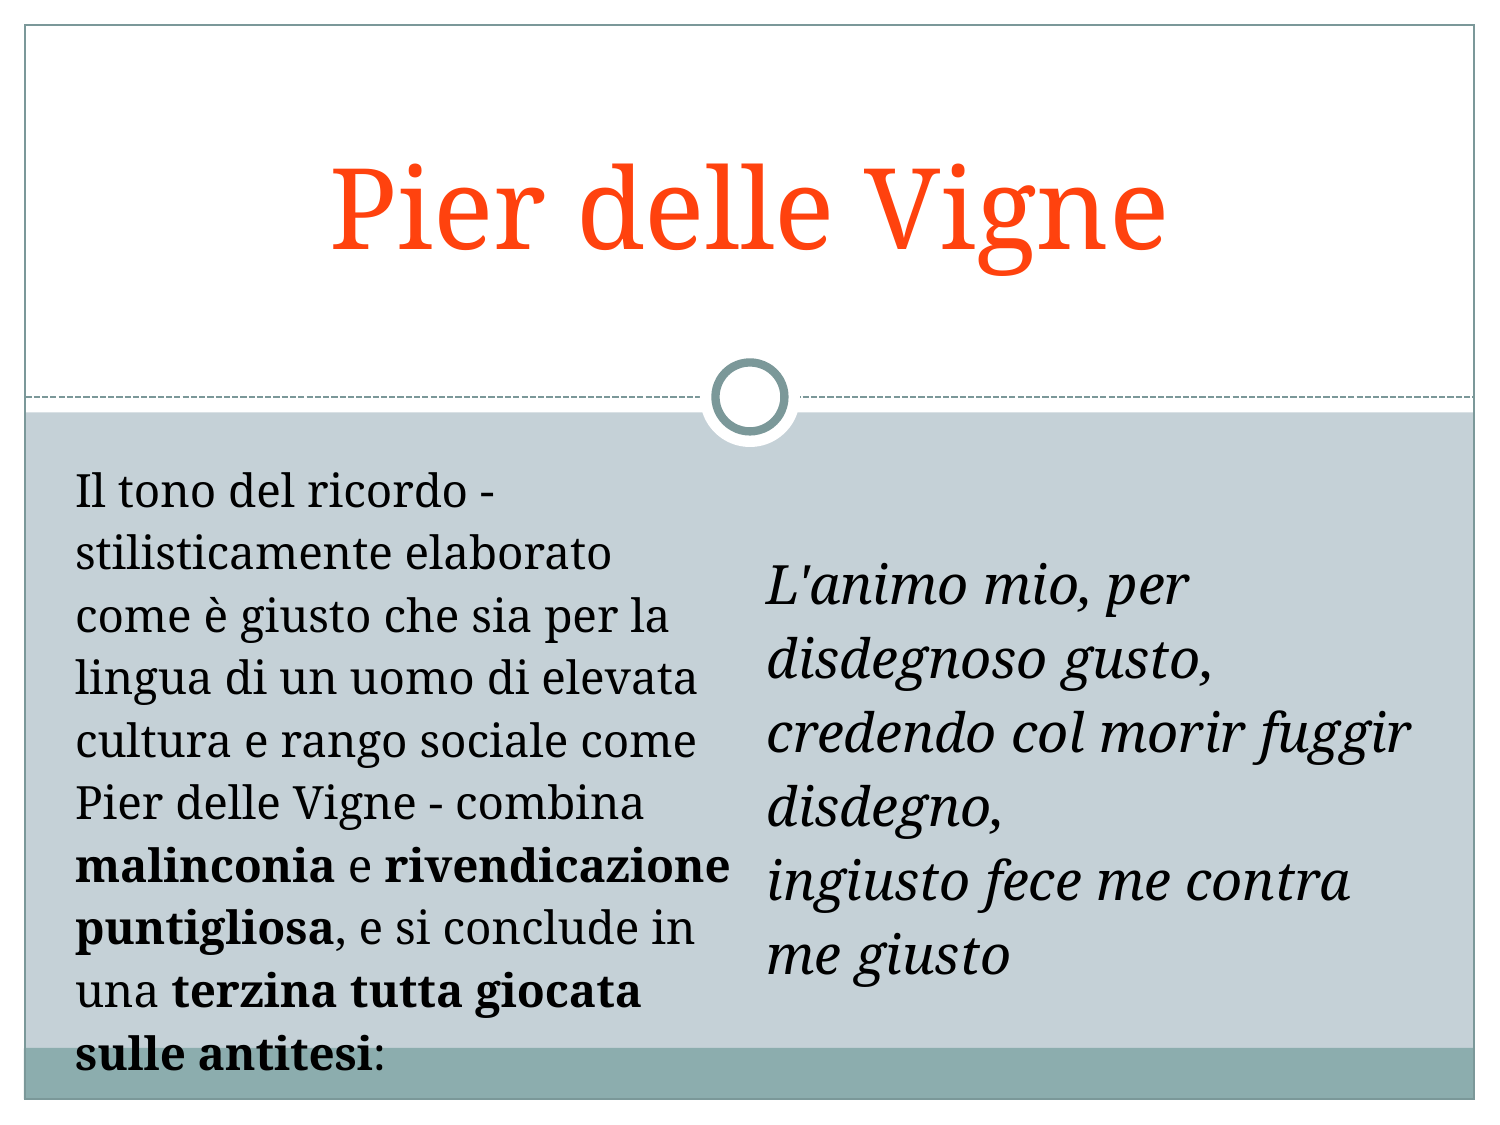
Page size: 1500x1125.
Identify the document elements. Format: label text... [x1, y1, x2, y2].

title Pier delle Vigne [112, 62, 1388, 350]
list Il tono del ricordo - stilisticamente elaborato come è giusto che sia per la lingua di un uomo di elevata cultura e rango sociale come Pier delle Vigne - combina malinconia e rivendicazione puntigliosa, e si conclude in una terzina tutta giocata sulle antitesi: [75, 458, 734, 1125]
list L'animo mio, per disdegnoso gusto, credendo col morir fuggir disdegno, ingiusto fece me contra me giusto [766, 546, 1426, 1125]
